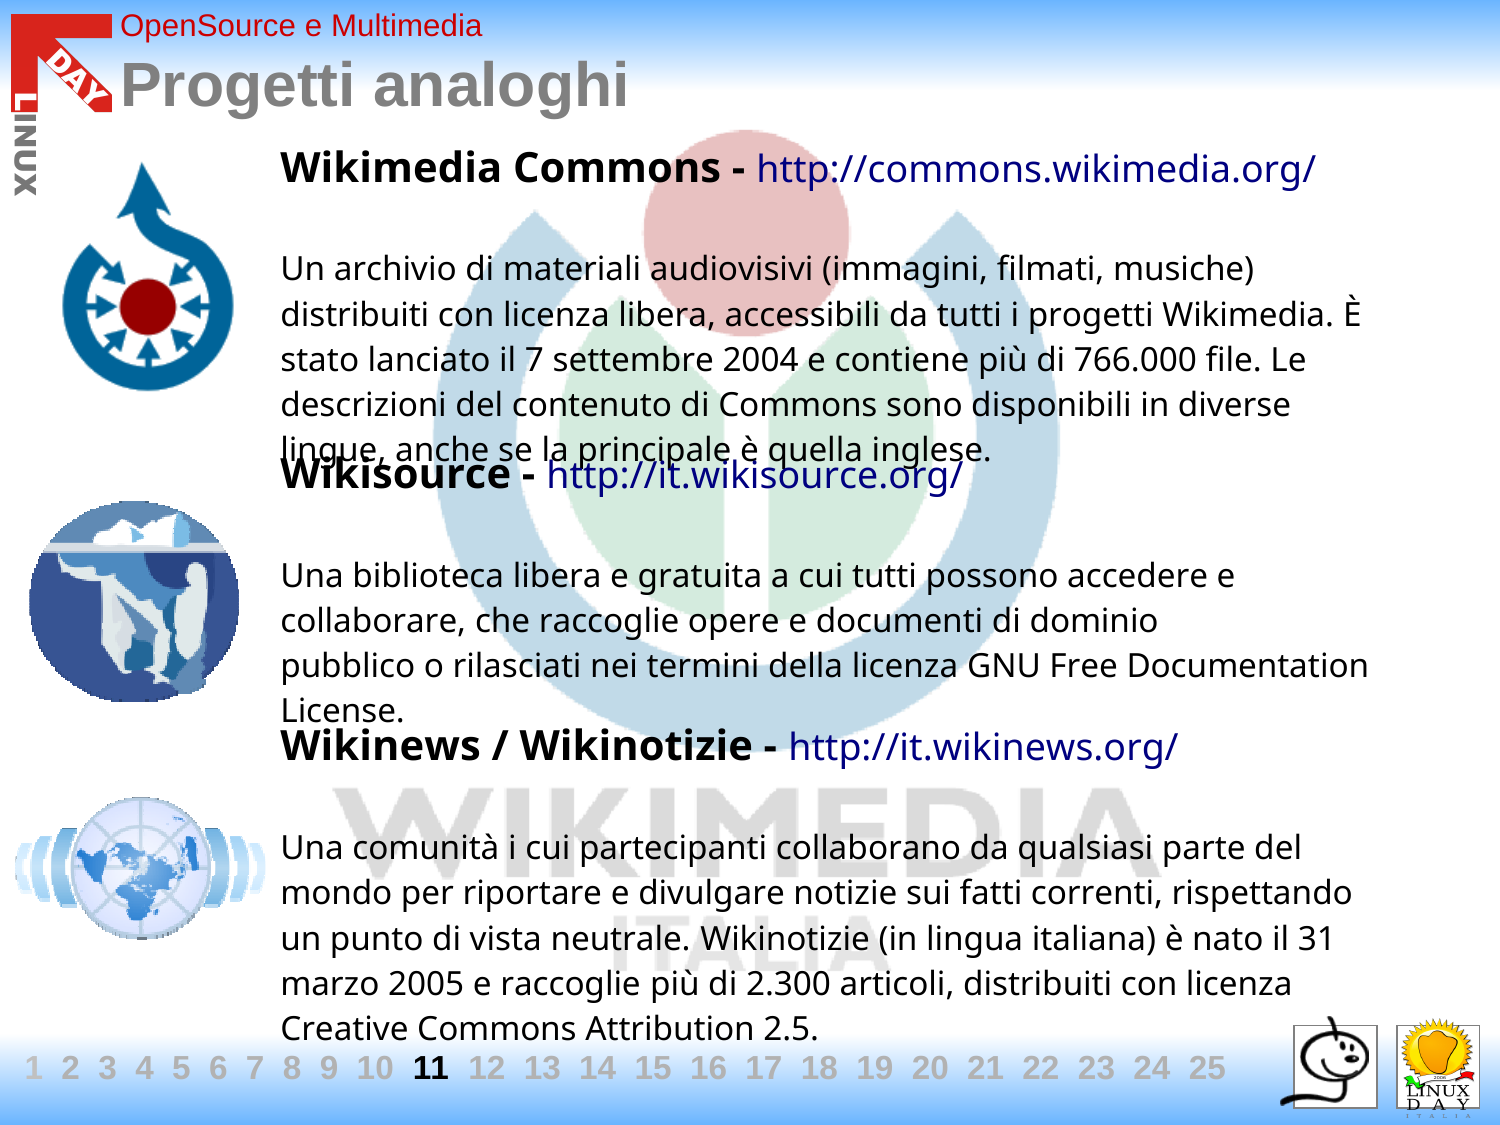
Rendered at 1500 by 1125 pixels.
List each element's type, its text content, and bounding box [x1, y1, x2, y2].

text_box Wikisource - http://it.wikisource.org/ Una biblioteca libera e gratuita a cui tutti possono accedere e collaborare, che raccoglie opere e documenti di dominio pubblico o rilasciati nei termini della licenza GNU Free Documentation License. [265, 436, 1418, 690]
picture [443, 1024, 453, 1034]
picture [719, 1024, 729, 1034]
text_box [525, 1034, 535, 1038]
picture [506, 1024, 515, 1034]
text_box [0, 1025, 1500, 1125]
text_box Progetti analoghi [120, 50, 1479, 120]
picture [546, 1024, 555, 1034]
picture [740, 1024, 749, 1034]
text_box [719, 1034, 729, 1038]
text_box [0, 0, 1500, 91]
text_box Wikimedia Commons - http://commons.wikimedia.org/ Un archivio di materiali audiovisivi (immagini, filmati, musiche) distribuiti con licenza libera, accessibili da tutti i progetti Wikimedia. È stato lanciato il 7 settembre 2004 e contiene più di 766.000 file. Le descrizioni del contenuto di Commons sono disponibili in diverse lingue, anche se la principale è quella inglese. [265, 129, 1418, 421]
picture [525, 1024, 535, 1034]
picture [592, 1020, 599, 1030]
text_box [443, 1034, 453, 1038]
picture [394, 1024, 403, 1029]
picture [495, 1024, 503, 1034]
picture [658, 1024, 668, 1034]
picture [11, 14, 1475, 1118]
text_box 1 2 3 4 5 6 7 8 9 10 11 12 13 14 15 16 17 18 19 20 21 22 23 24 25 [24, 1049, 1267, 1087]
picture [475, 1024, 484, 1034]
picture [319, 1024, 328, 1029]
picture [464, 1024, 472, 1034]
text_box Wikinews / Wikinotizie - http://it.wikinews.org/ Una comunità i cui partecipanti collaborano da qualsiasi parte del mondo per riportare e divulgare notizie sui fatti correnti, rispettando un punto di vista neutrale. Wikinotizie (in lingua italiana) è nato il 31 marzo 2005 e raccoglie più di 2.300 articoli, distribuiti con licenza Creative Commons Attribution 2.5. [265, 708, 1418, 1000]
text_box OpenSource e Multimedia [120, 7, 1479, 43]
